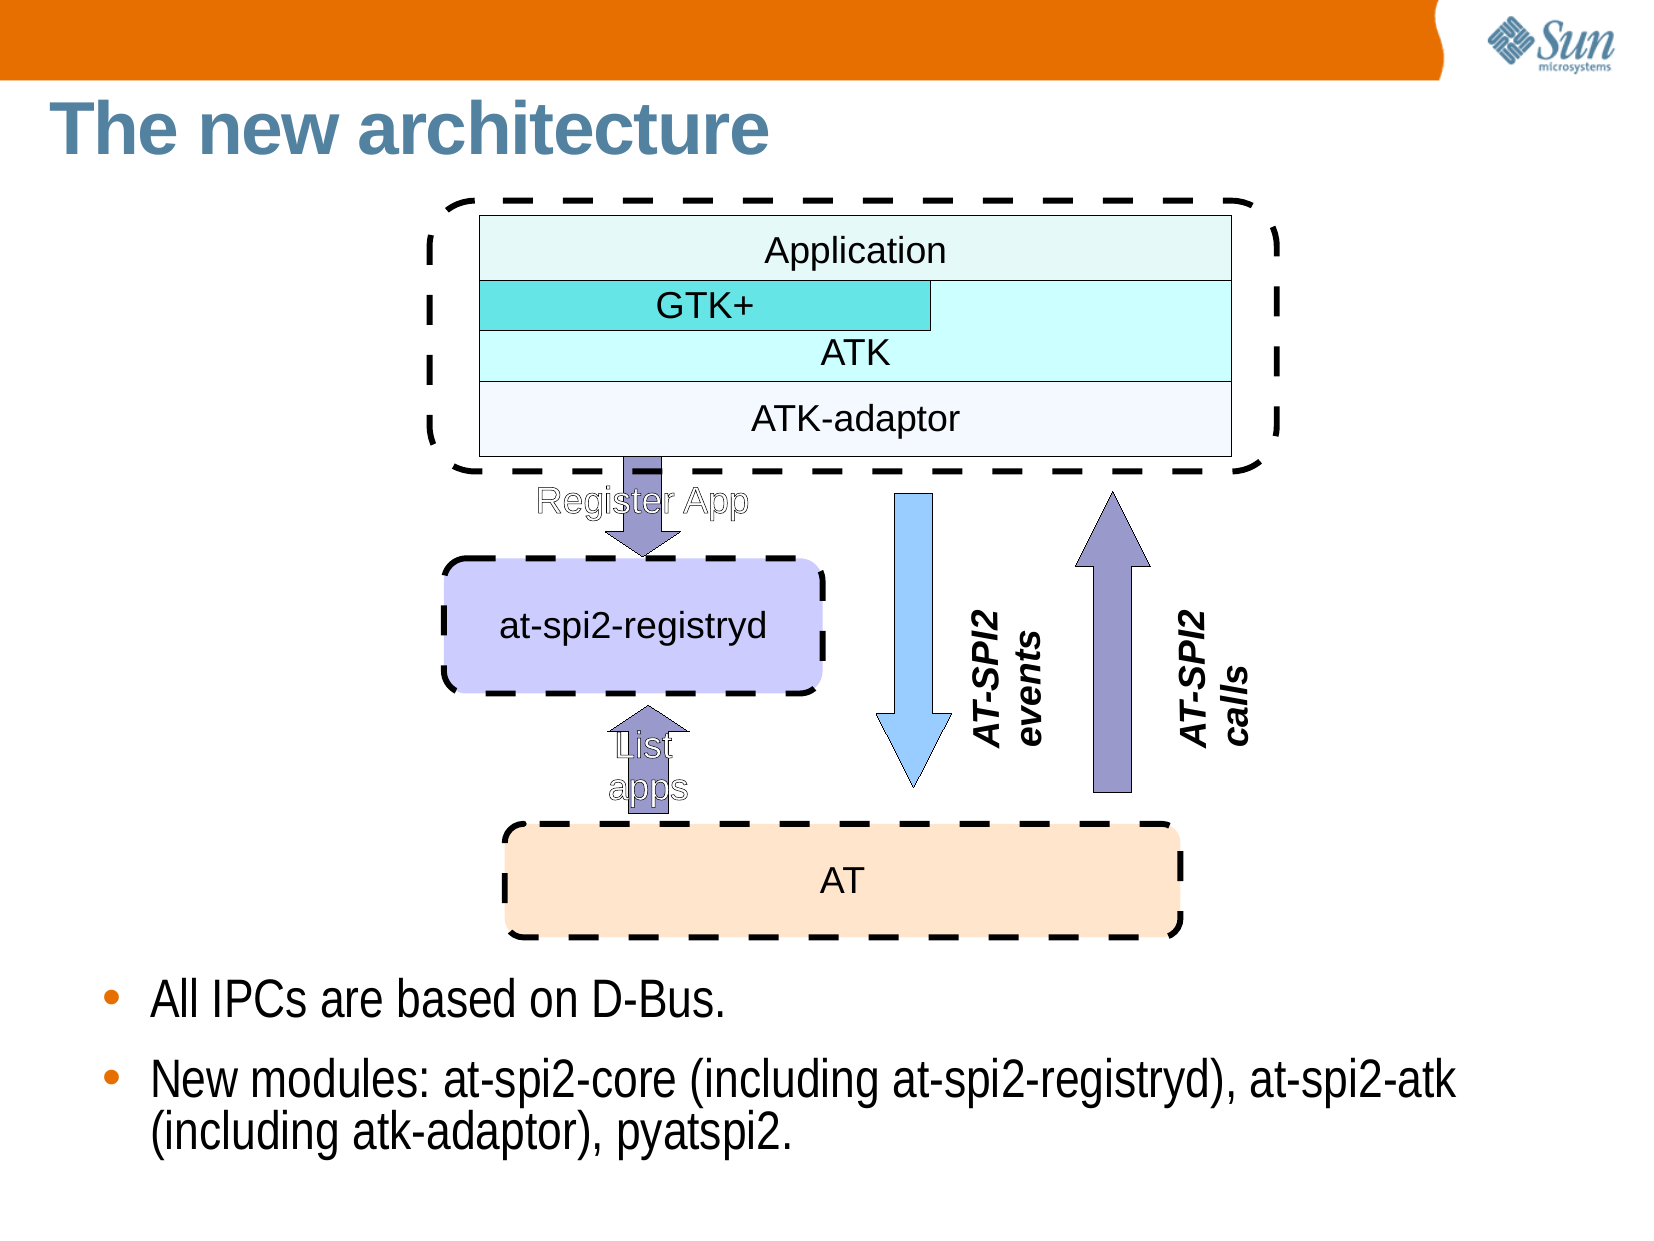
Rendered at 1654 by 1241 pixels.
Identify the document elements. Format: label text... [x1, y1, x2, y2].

text_box AT-SPI2 events [954, 522, 1103, 764]
text_box Application [479, 215, 1232, 280]
title The new architecture [49, 94, 1538, 188]
text_box AT [504, 823, 1181, 938]
text_box ATK [479, 280, 1232, 382]
text_box Register App [605, 456, 681, 557]
text_box [1093, 491, 1151, 793]
text_box [876, 493, 952, 788]
text_box at-spi2-registryd [443, 558, 823, 694]
text_box GTK+ [479, 280, 931, 331]
text_box List apps [607, 705, 690, 814]
text_box AT-SPI2 calls [1160, 522, 1309, 764]
list All IPCs are based on D-Bus. New modules: at-spi2-core (including at-spi2-registryd), at-spi2-atk (including atk-adaptor), pyatspi2. [82, 974, 1571, 1231]
picture [0, 0, 1654, 83]
text_box ATK-adaptor [479, 382, 1232, 457]
